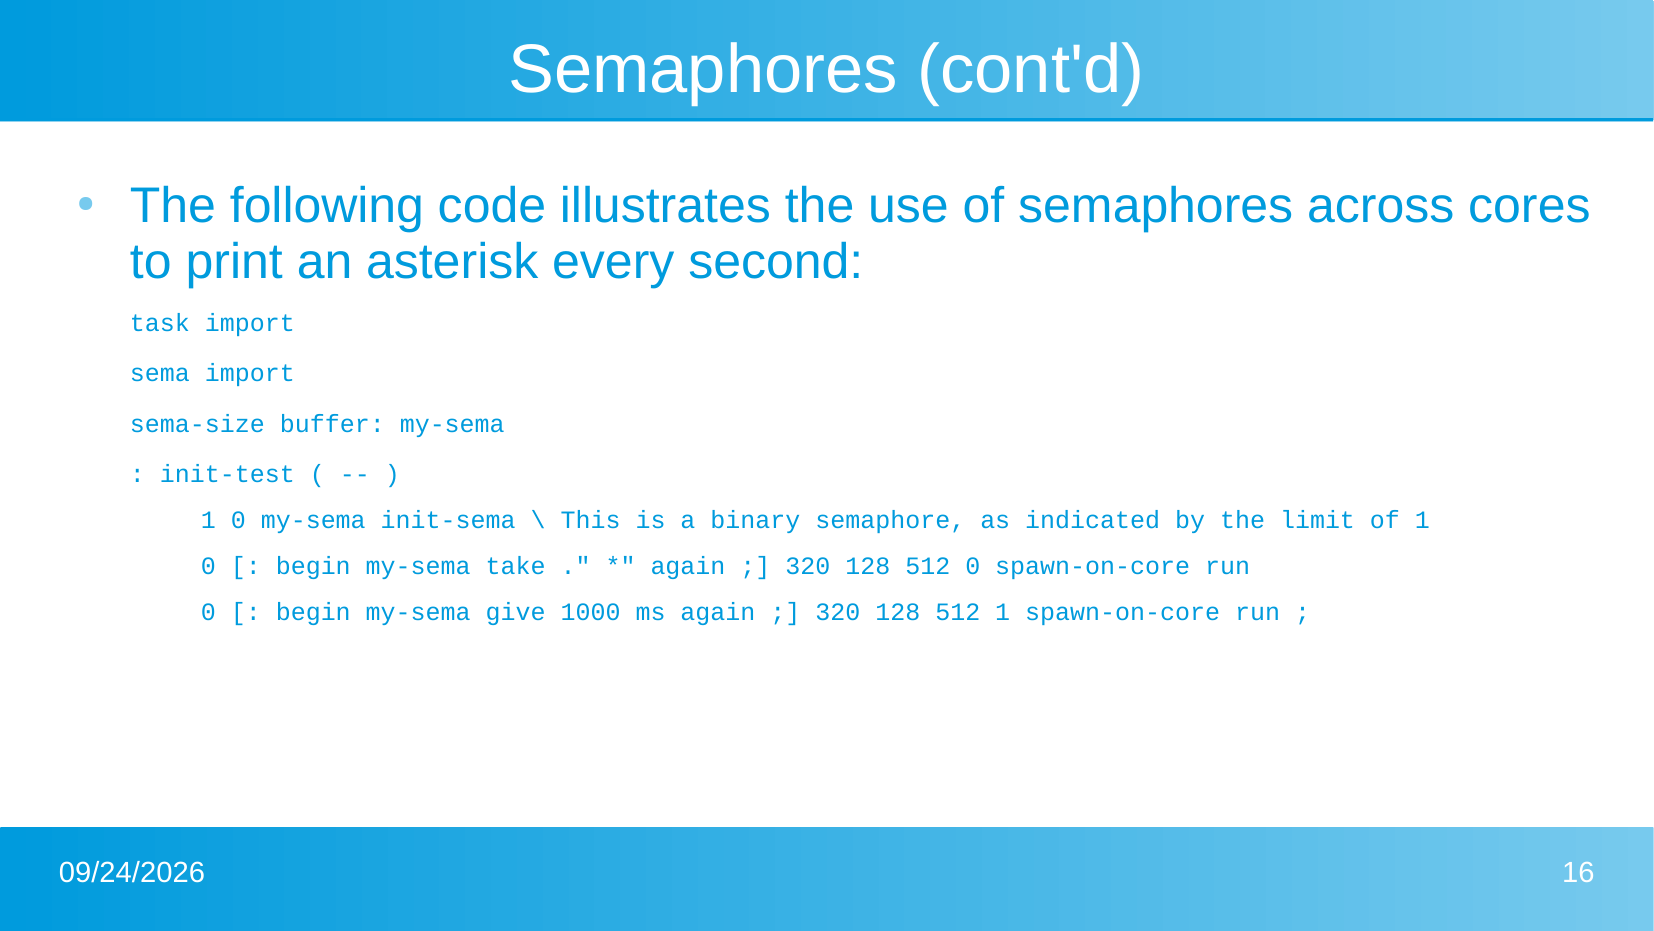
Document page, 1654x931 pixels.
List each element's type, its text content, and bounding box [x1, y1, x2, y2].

list The following code illustrates the use of semaphores across cores to print an asterisk every second: task import sema import sema-size buffer: my-sema : init-test ( -- ) 1 0 my-sema init-sema \ This is a binary semaphore, as indicated by the limit of 1 0 [: begin my-sema take ." *" again ;] 320 128 512 0 spawn-on-core run 0 [: begin my-sema give 1000 ms again ;] 320 128 512 1 spawn-on-core run ; [59, 177, 1595, 768]
title Semaphores (cont'd) [59, 29, 1595, 108]
